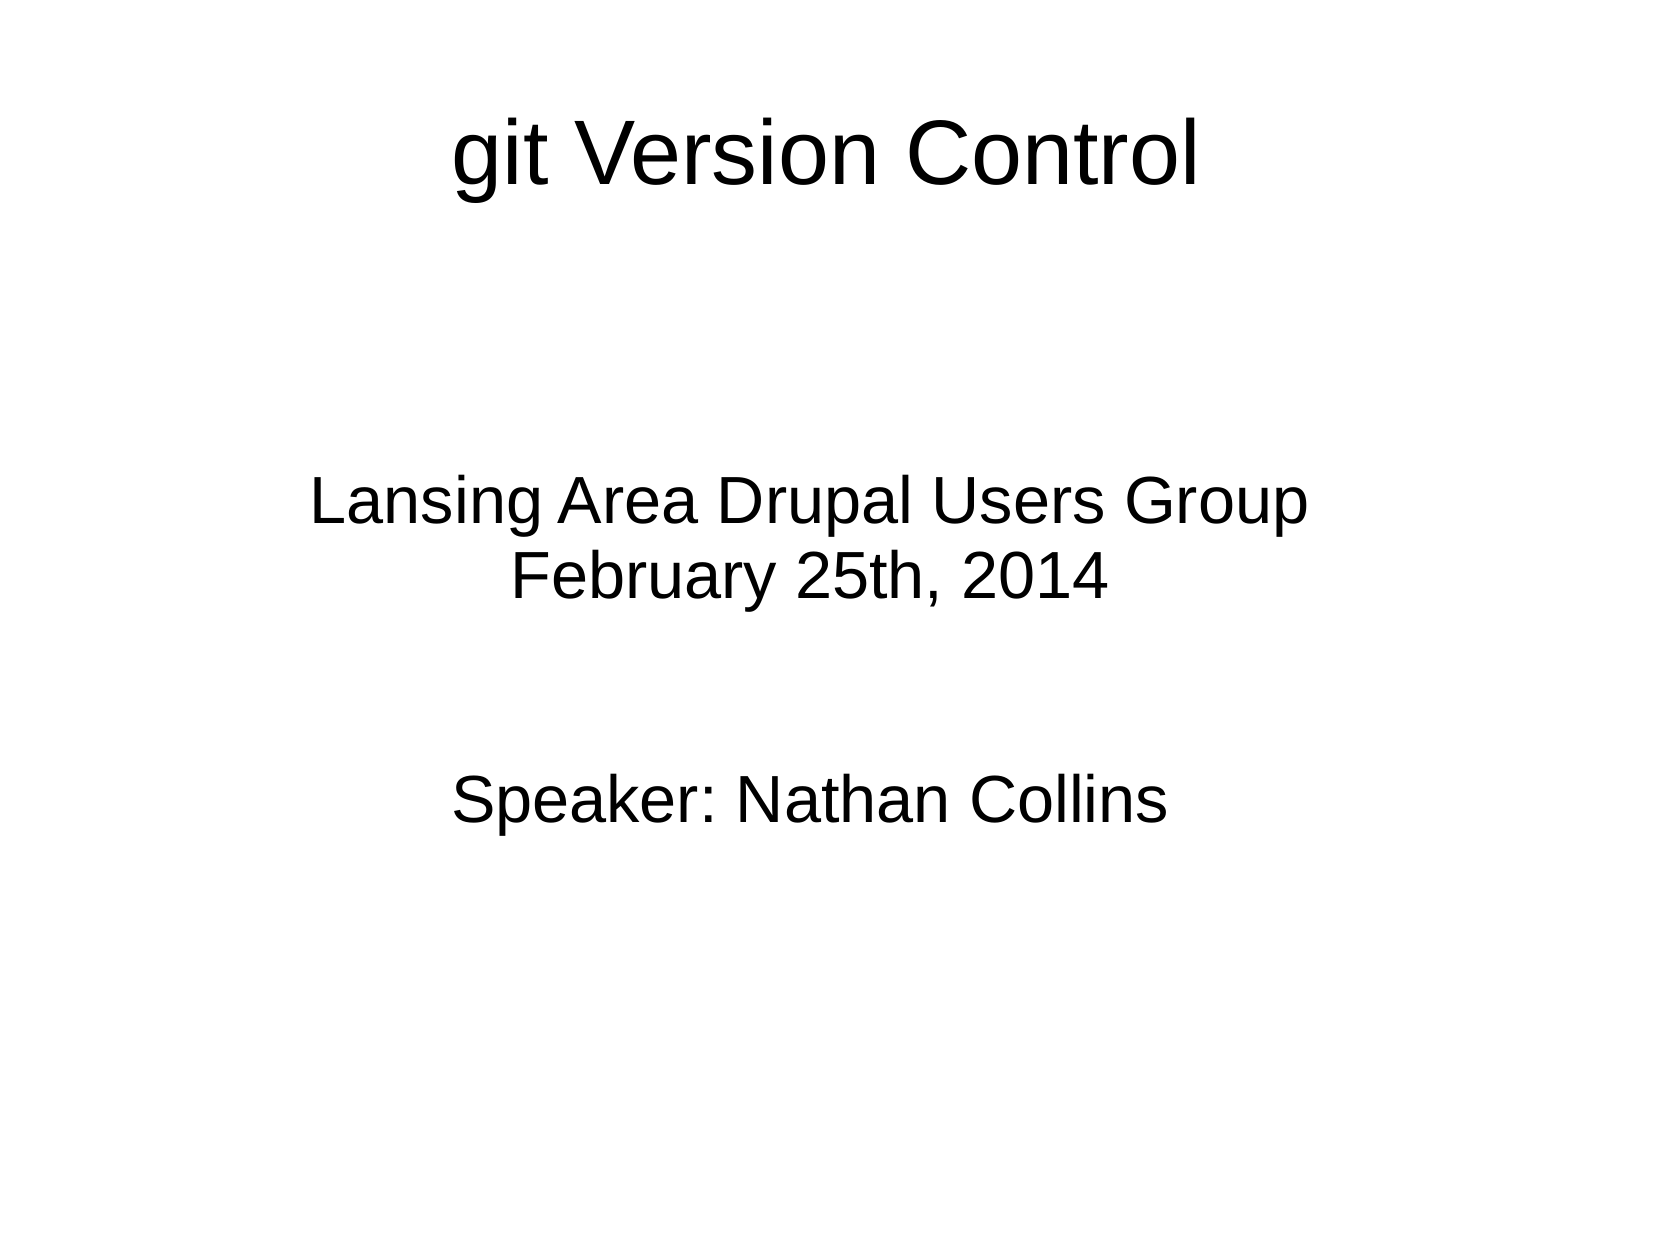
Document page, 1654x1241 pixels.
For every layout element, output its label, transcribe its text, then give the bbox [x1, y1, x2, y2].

title git Version Control [82, 49, 1571, 257]
subtitle Lansing Area Drupal Users Group February 25th, 2014 Speaker: Nathan Collins [82, 290, 1538, 1010]
